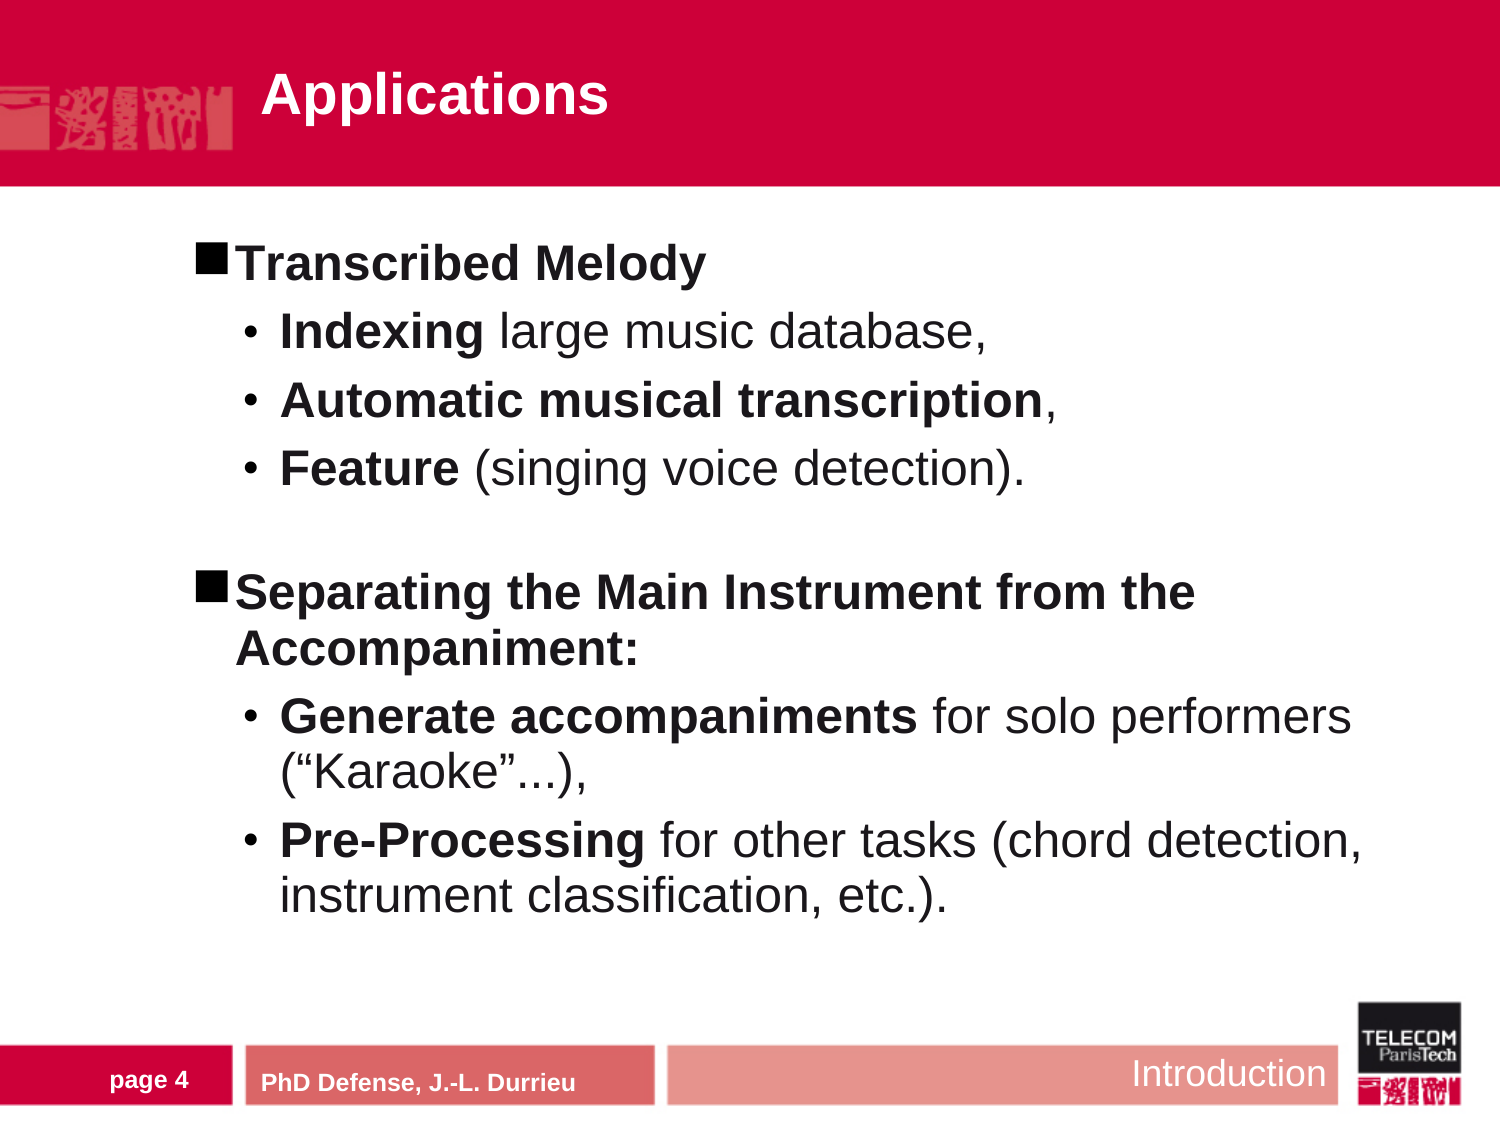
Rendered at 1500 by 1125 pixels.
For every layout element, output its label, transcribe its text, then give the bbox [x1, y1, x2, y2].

text_box Introduction [1116, 1042, 1342, 1125]
title Applications [245, 16, 1459, 173]
picture [0, 0, 1500, 1125]
list Transcribed Melody Indexing large music database, Automatic musical transcription, Feature (singing voice detection). Separating the Main Instrument from the Accompaniment: Generate accompaniments for solo performers (“Karaoke”...), Pre-Processing for other tasks (chord detection, instrument classification, etc.). [197, 235, 1494, 1048]
